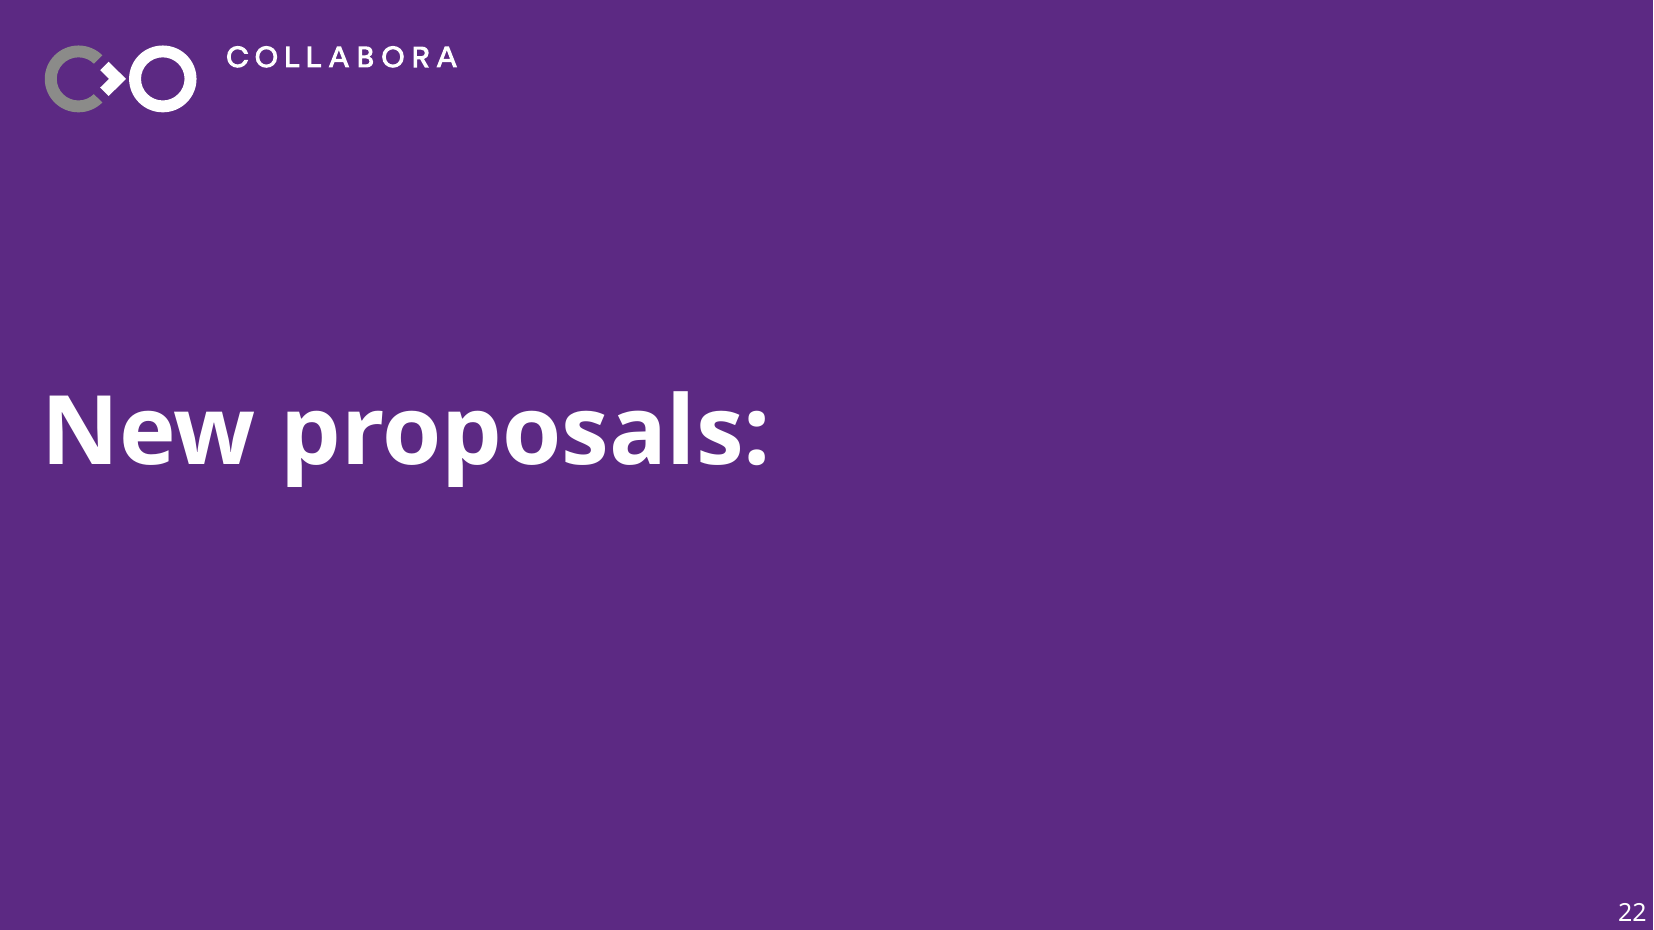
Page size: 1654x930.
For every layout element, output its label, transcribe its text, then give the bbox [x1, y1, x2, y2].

title New proposals: [41, 315, 1529, 541]
